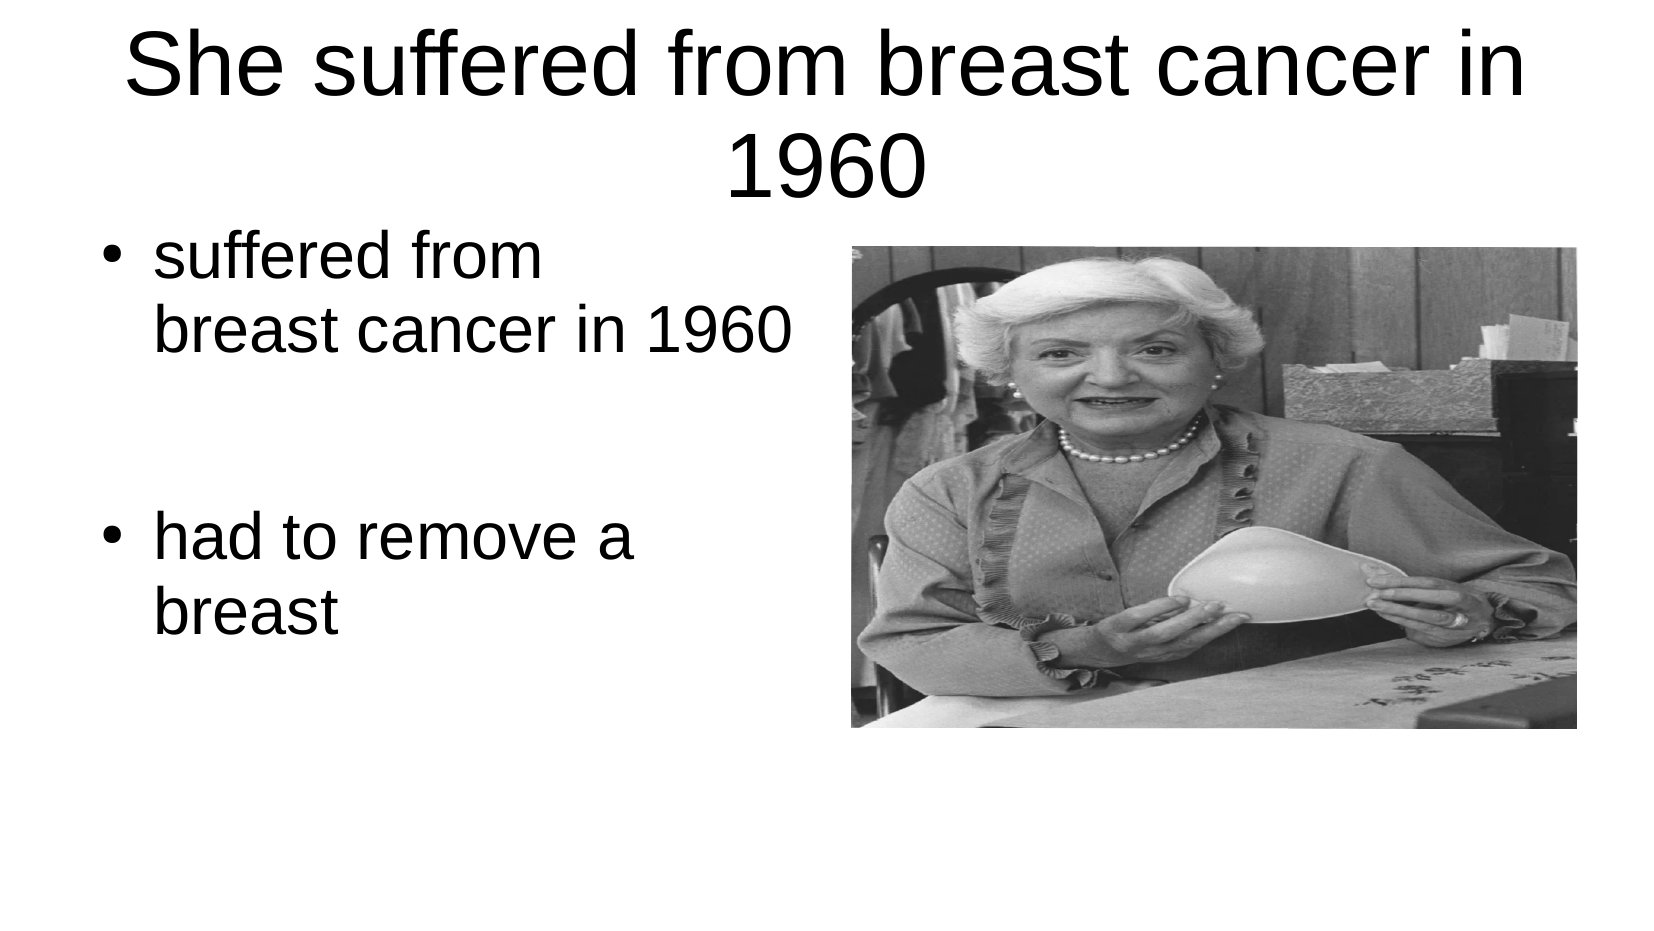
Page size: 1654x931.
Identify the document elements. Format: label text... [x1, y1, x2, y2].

list suffered from breast cancer in 1960 [82, 217, 809, 475]
title She suffered from breast cancer in 1960 [82, 12, 1571, 218]
picture [850, 245, 1578, 729]
list had to remove a breast [82, 499, 809, 757]
